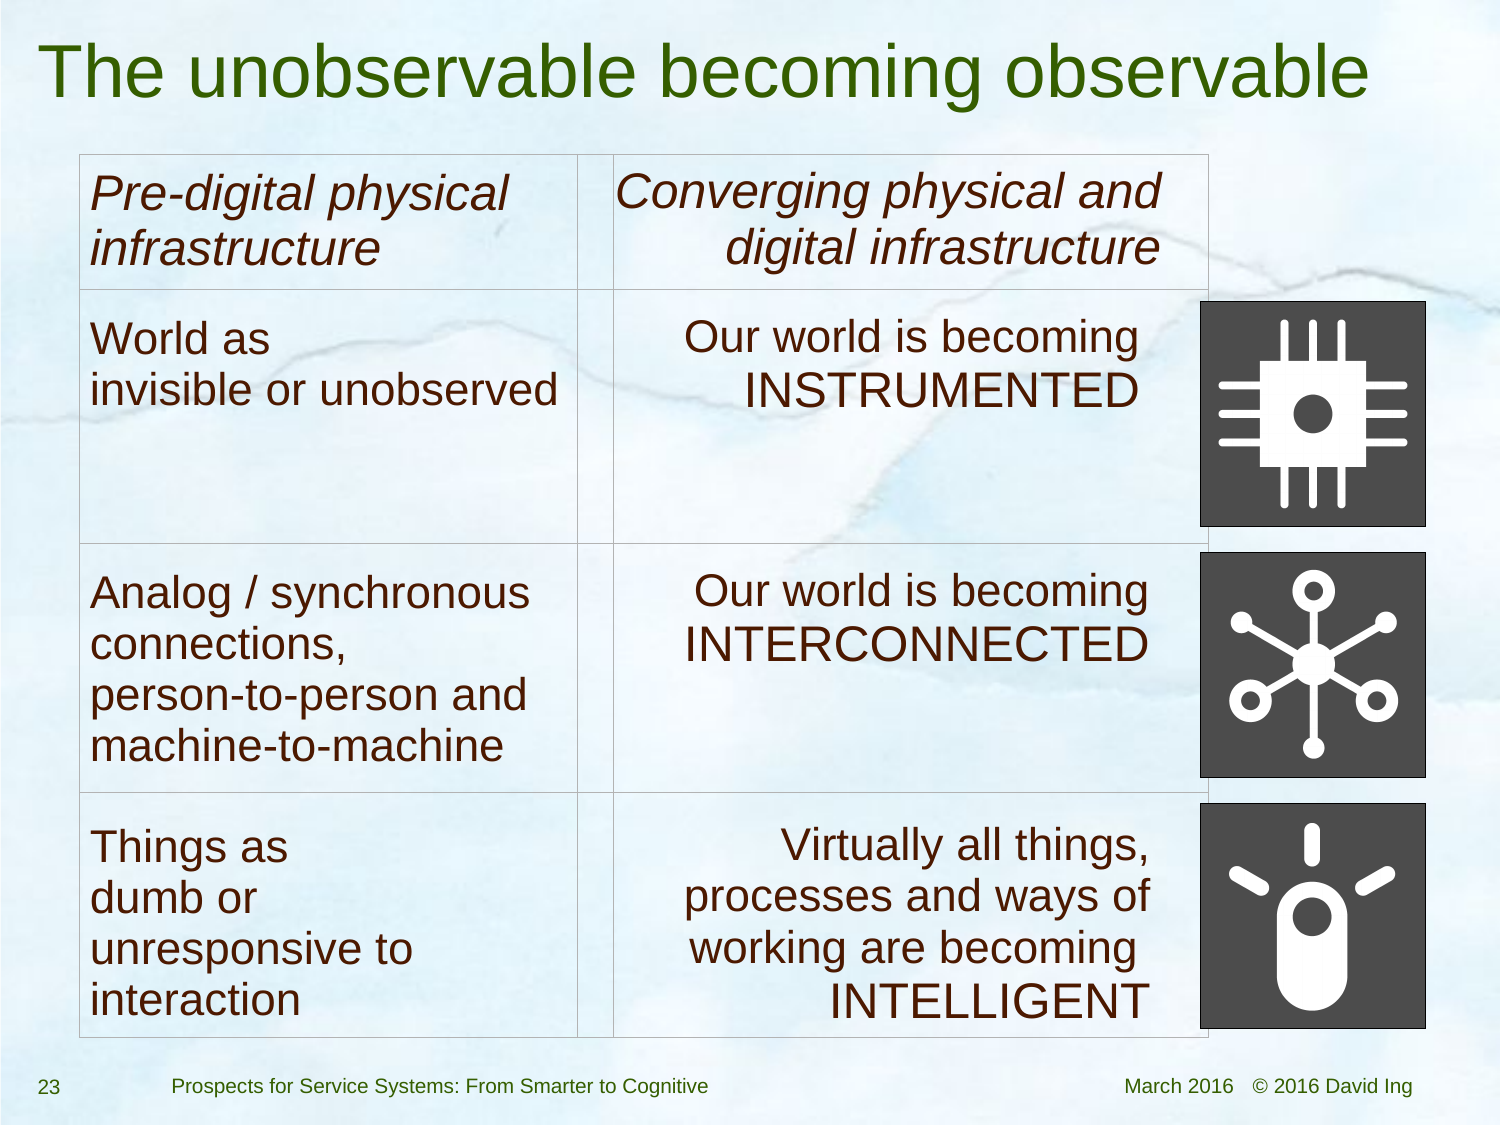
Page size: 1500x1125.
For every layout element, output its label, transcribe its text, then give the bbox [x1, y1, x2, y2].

text_box Virtually all things, processes and ways of working are becoming INTELLIGENT [669, 811, 1195, 1037]
table_header [578, 284, 613, 289]
table_header [80, 285, 577, 289]
table_cell [578, 290, 613, 543]
text_box [1200, 301, 1426, 527]
text_box Analog / synchronous connections, person-to-person and machine-to-machine [75, 559, 601, 785]
table_cell [614, 544, 1208, 792]
table_cell [614, 793, 1208, 1037]
table_cell [80, 531, 577, 543]
table_cell [80, 290, 577, 305]
text_box Pre-digital physical infrastructure [75, 157, 601, 285]
table_cell [614, 290, 1208, 543]
text_box Things as dumb or unresponsive to interaction [75, 813, 601, 1039]
text_box Our world is becoming INTERCONNECTED [669, 557, 1195, 783]
title The unobservable becoming observable [37, 37, 1463, 152]
table_header [614, 155, 1208, 289]
text_box World as invisible or unobserved [75, 305, 601, 531]
table_cell [578, 793, 613, 1037]
table_cell [80, 785, 577, 792]
text_box [1200, 552, 1426, 778]
text_box Our world is becoming INSTRUMENTED [669, 303, 1195, 529]
table_cell [578, 544, 613, 792]
picture [0, 0, 1500, 1125]
text_box Converging physical and digital infrastructure [600, 155, 1201, 284]
table_cell [80, 544, 577, 559]
text_box [1200, 803, 1426, 1029]
table_cell [80, 793, 577, 813]
